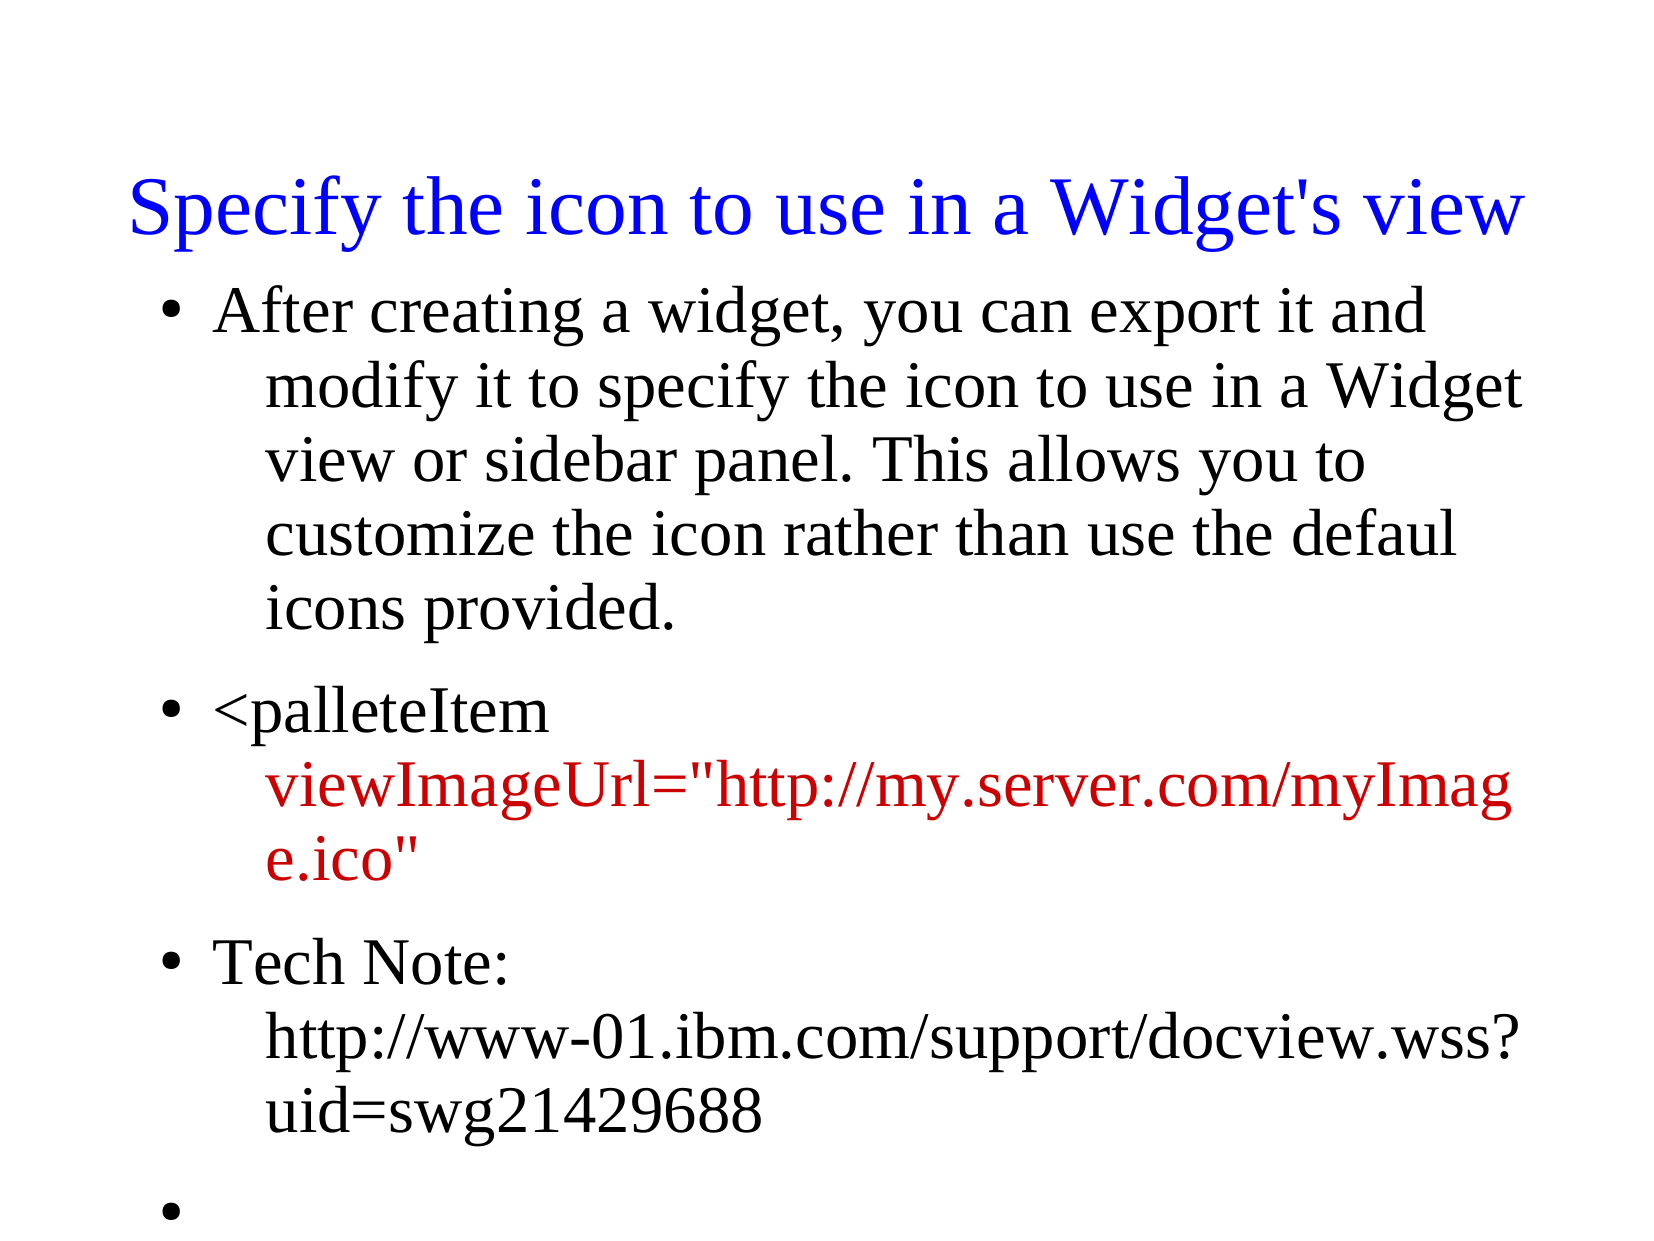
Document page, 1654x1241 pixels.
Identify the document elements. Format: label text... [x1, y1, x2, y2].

list After creating a widget, you can export it and modify it to specify the icon to use in a Widget view or sidebar panel. This allows you to customize the icon rather than use the defaul icons provided. <palleteItem viewImageUrl="http://my.server.com/myImage.ico" Tech Note: http://www-01.ibm.com/support/docview.wss?uid=swg21429688 [123, 273, 1536, 1241]
title Specify the icon to use in a Widget's view [121, 102, 1534, 311]
